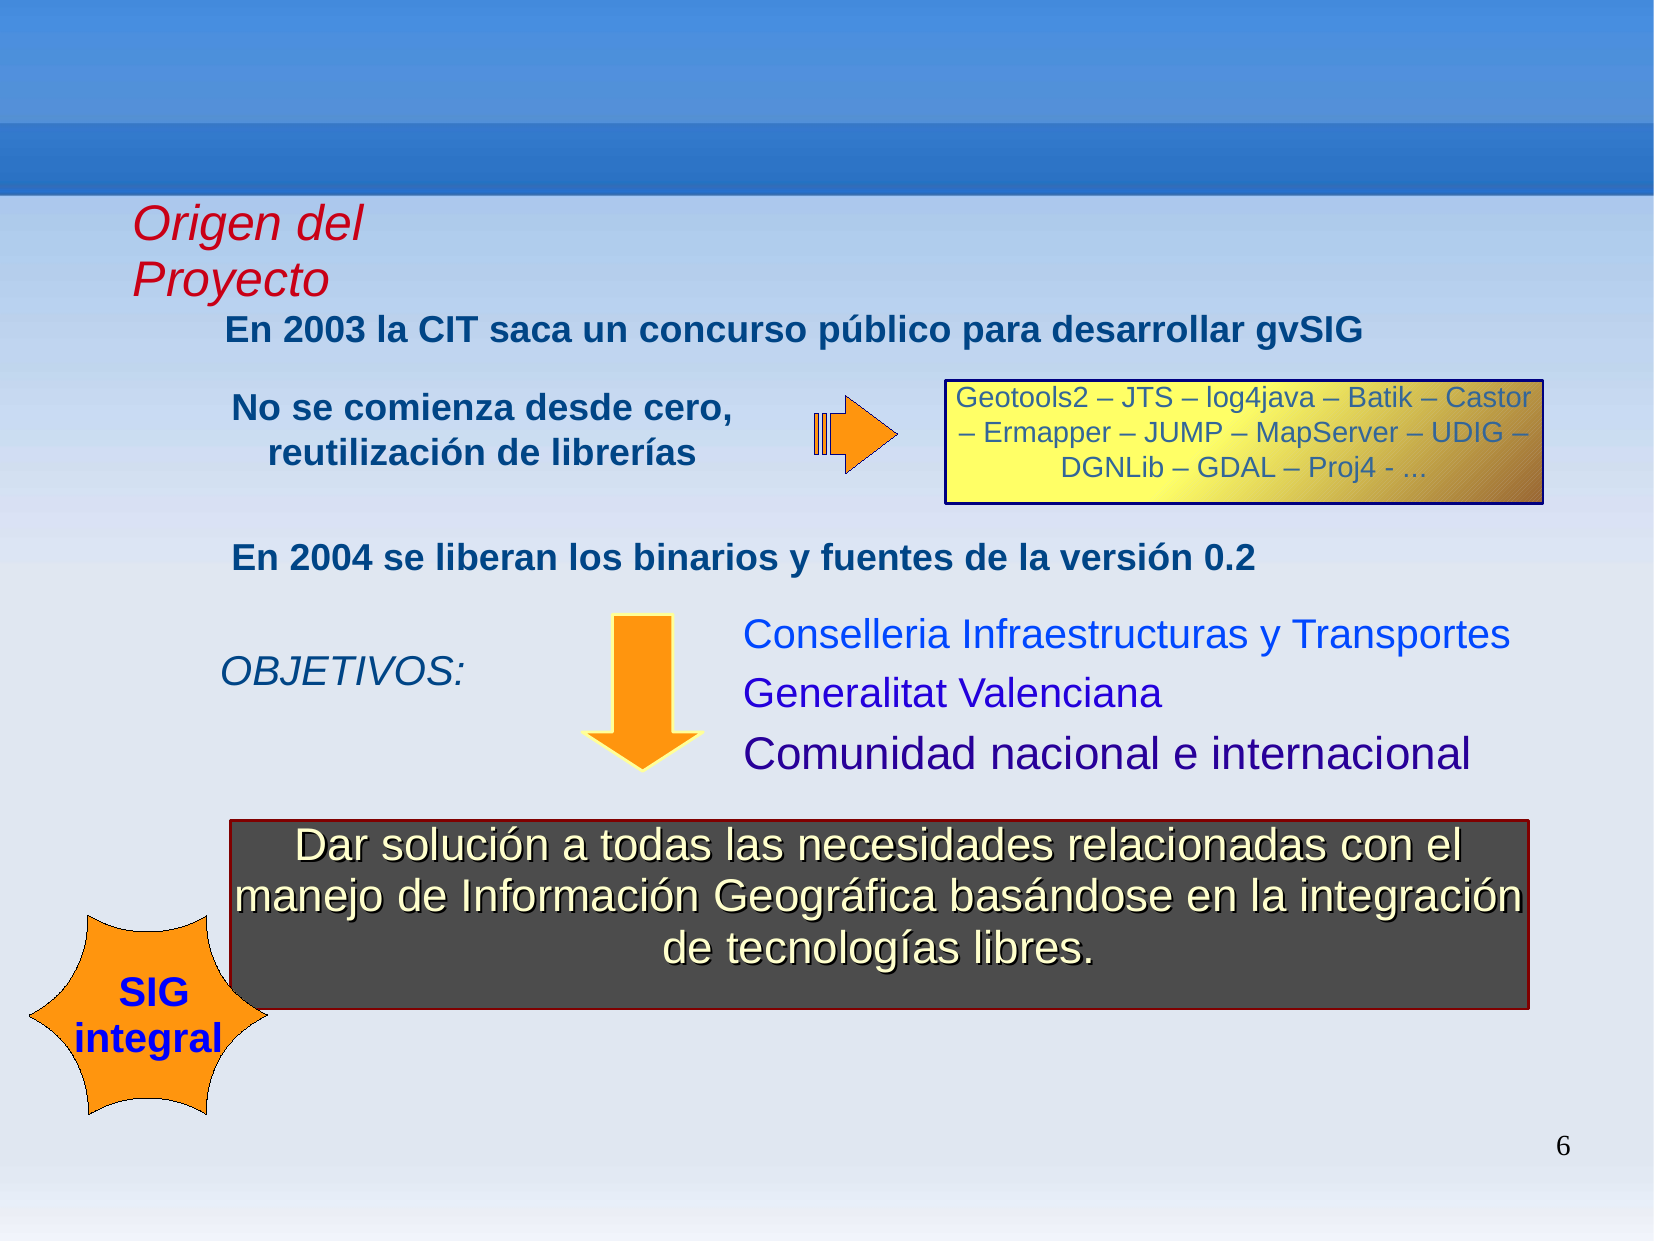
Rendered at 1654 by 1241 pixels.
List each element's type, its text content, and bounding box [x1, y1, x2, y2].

text_box [582, 614, 704, 772]
text_box En 2004 se liberan los binarios y fuentes de la versión 0.2 [216, 526, 1388, 611]
text_box En 2003 la CIT saca un concurso público para desarrollar gvSIG [209, 298, 1654, 383]
text_box Geotools2 – JTS – log4java – Batik – Castor – Ermapper – JUMP – MapServer – UDIG – DGNLib – GDAL – Proj4 - ... [945, 383, 1543, 504]
text_box Origen del Proyecto [118, 187, 586, 266]
text_box No se comienza desde cero, reutilización de librerías [216, 383, 924, 504]
picture [0, 0, 1654, 1241]
text_box [822, 413, 827, 455]
text_box SIG integral [29, 915, 268, 1115]
text_box Generalitat Valenciana [728, 662, 1530, 720]
text_box [814, 413, 819, 455]
text_box Dar solución a todas las necesidades relacionadas con el manejo de Información Geográfica basándose en la integración de tecnologías libres. [230, 820, 1529, 1010]
text_box Comunidad nacional e internacional [728, 720, 1596, 793]
text_box Conselleria Infraestructuras y Transportes [728, 603, 1530, 662]
text_box OBJETIVOS: [221, 649, 567, 705]
text_box [830, 395, 898, 474]
